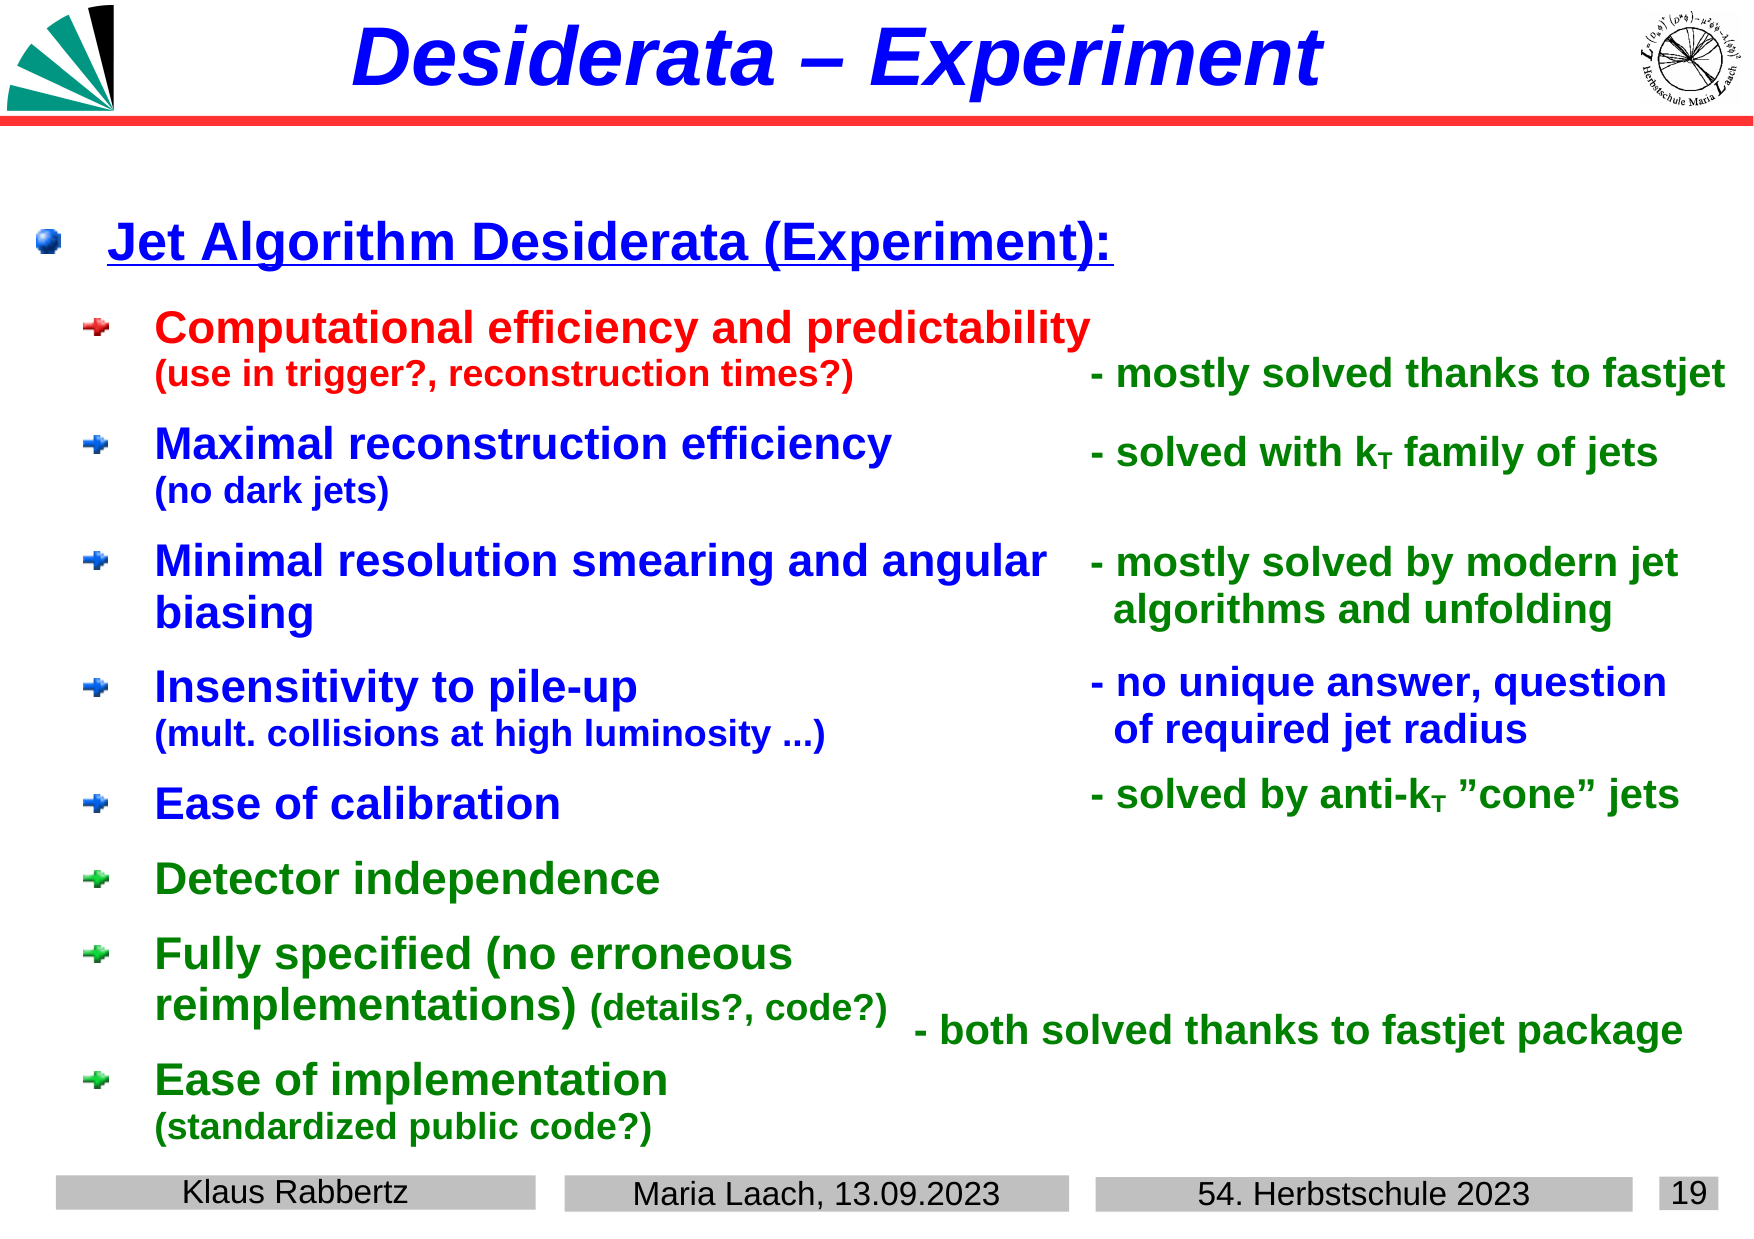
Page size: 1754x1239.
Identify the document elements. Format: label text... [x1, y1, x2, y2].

text_box - no unique answer, question of required jet radius [1078, 653, 1703, 758]
list Jet Algorithm Desiderata (Experiment): Computational efficiency and predictability (use in trigger?, reconstruction times?) Maximal reconstruction efficiency (no dark jets) Minimal resolution smearing and angular biasing Insensitivity to pile-up (mult. collisions at high luminosity ...) Ease of calibration Detector independence Fully specified (no erroneous reimplementations) (details?, code?) Ease of implementation (standardized public code?) [24, 211, 1131, 1148]
title Desiderata – Experiment [129, 0, 1545, 114]
picture [7, 5, 114, 112]
text_box - mostly solved thanks to fastjet [1078, 344, 1754, 403]
text_box - both solved thanks to fastjet package [901, 1000, 1701, 1060]
picture [1641, 11, 1741, 106]
text_box - mostly solved by modern jet algorithms and unfolding [1078, 533, 1754, 639]
text_box - solved by anti-kT ”cone” jets [1078, 765, 1703, 824]
text_box - solved with kT family of jets [1078, 422, 1682, 482]
